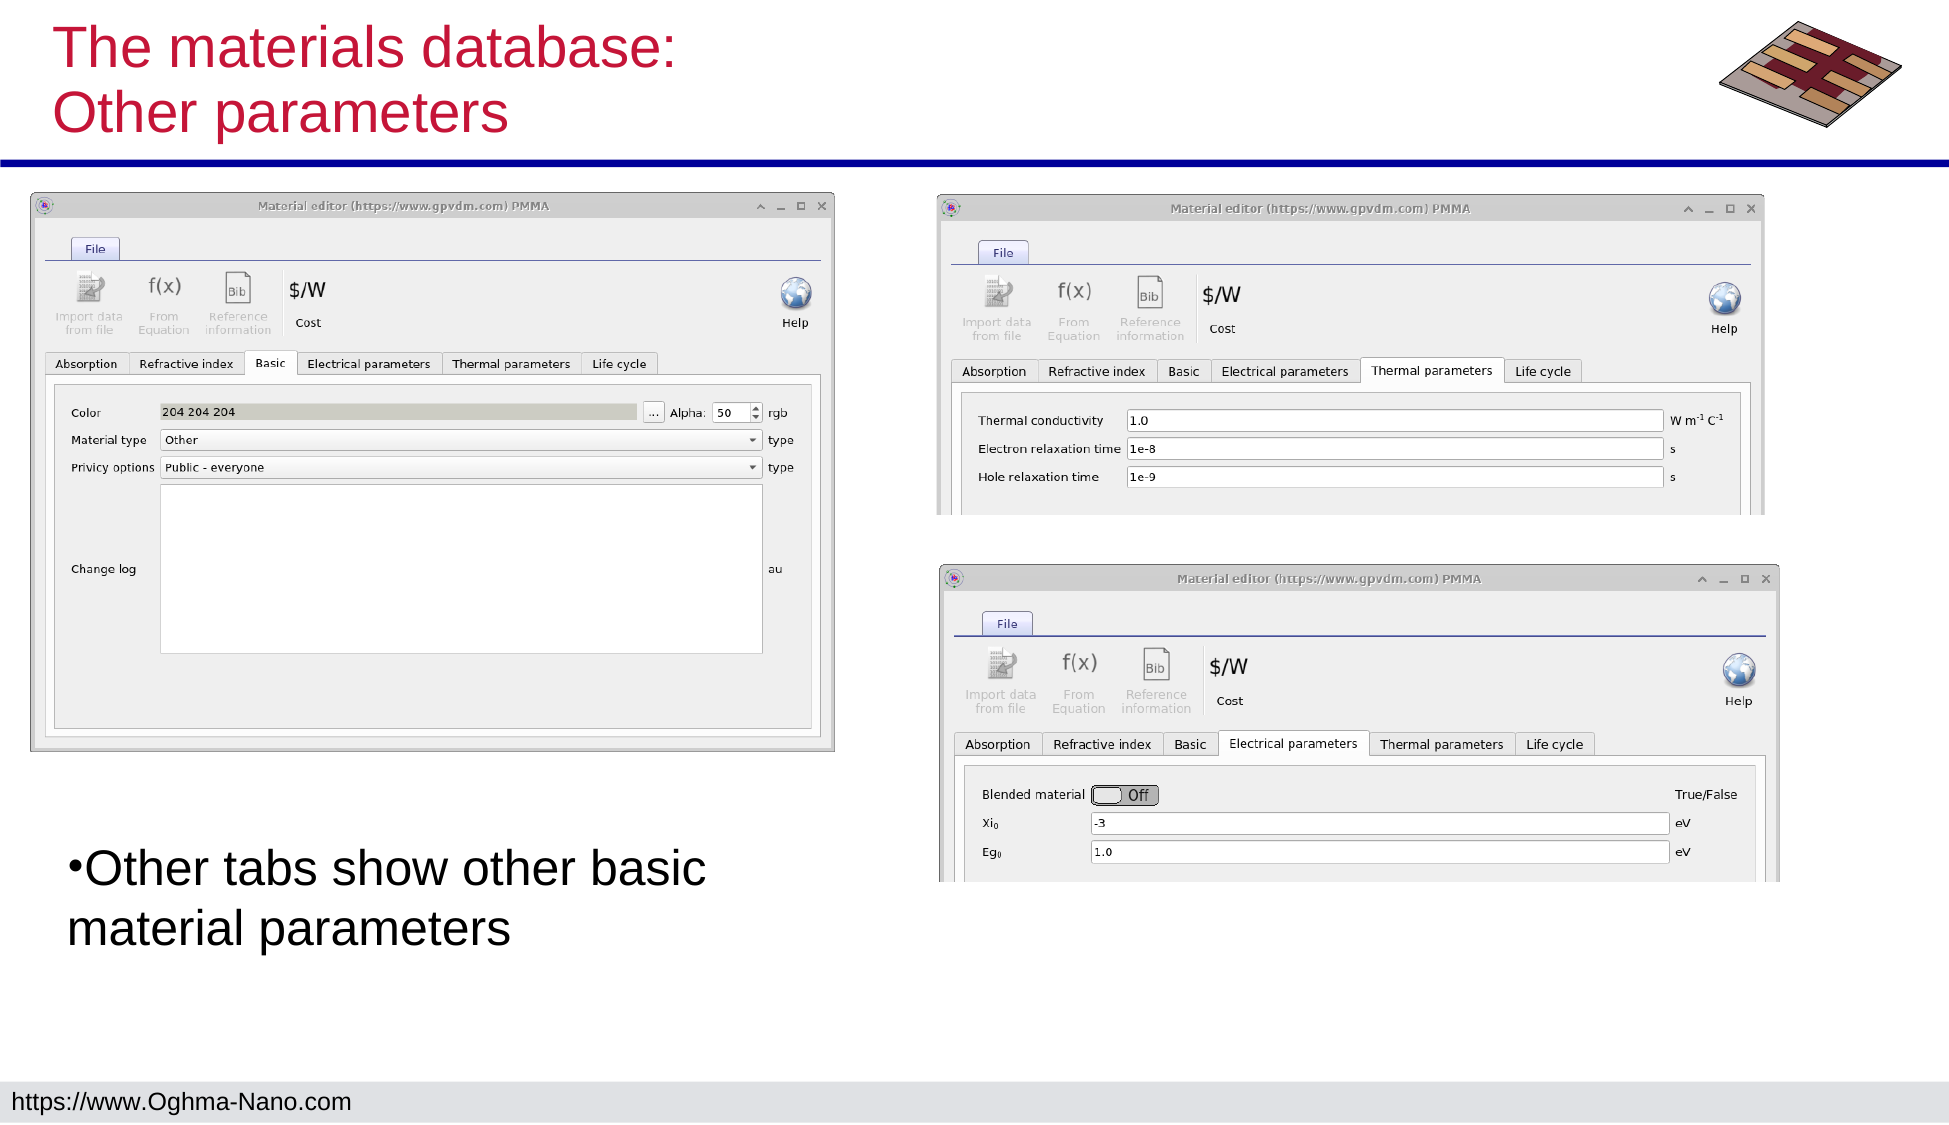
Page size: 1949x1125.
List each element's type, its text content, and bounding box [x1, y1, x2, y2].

picture [30, 192, 835, 753]
picture [936, 194, 1765, 515]
title The materials database: Other parameters [37, 6, 1479, 153]
text_box Other tabs show other basic material parameters [52, 828, 823, 1125]
picture [939, 564, 1780, 882]
